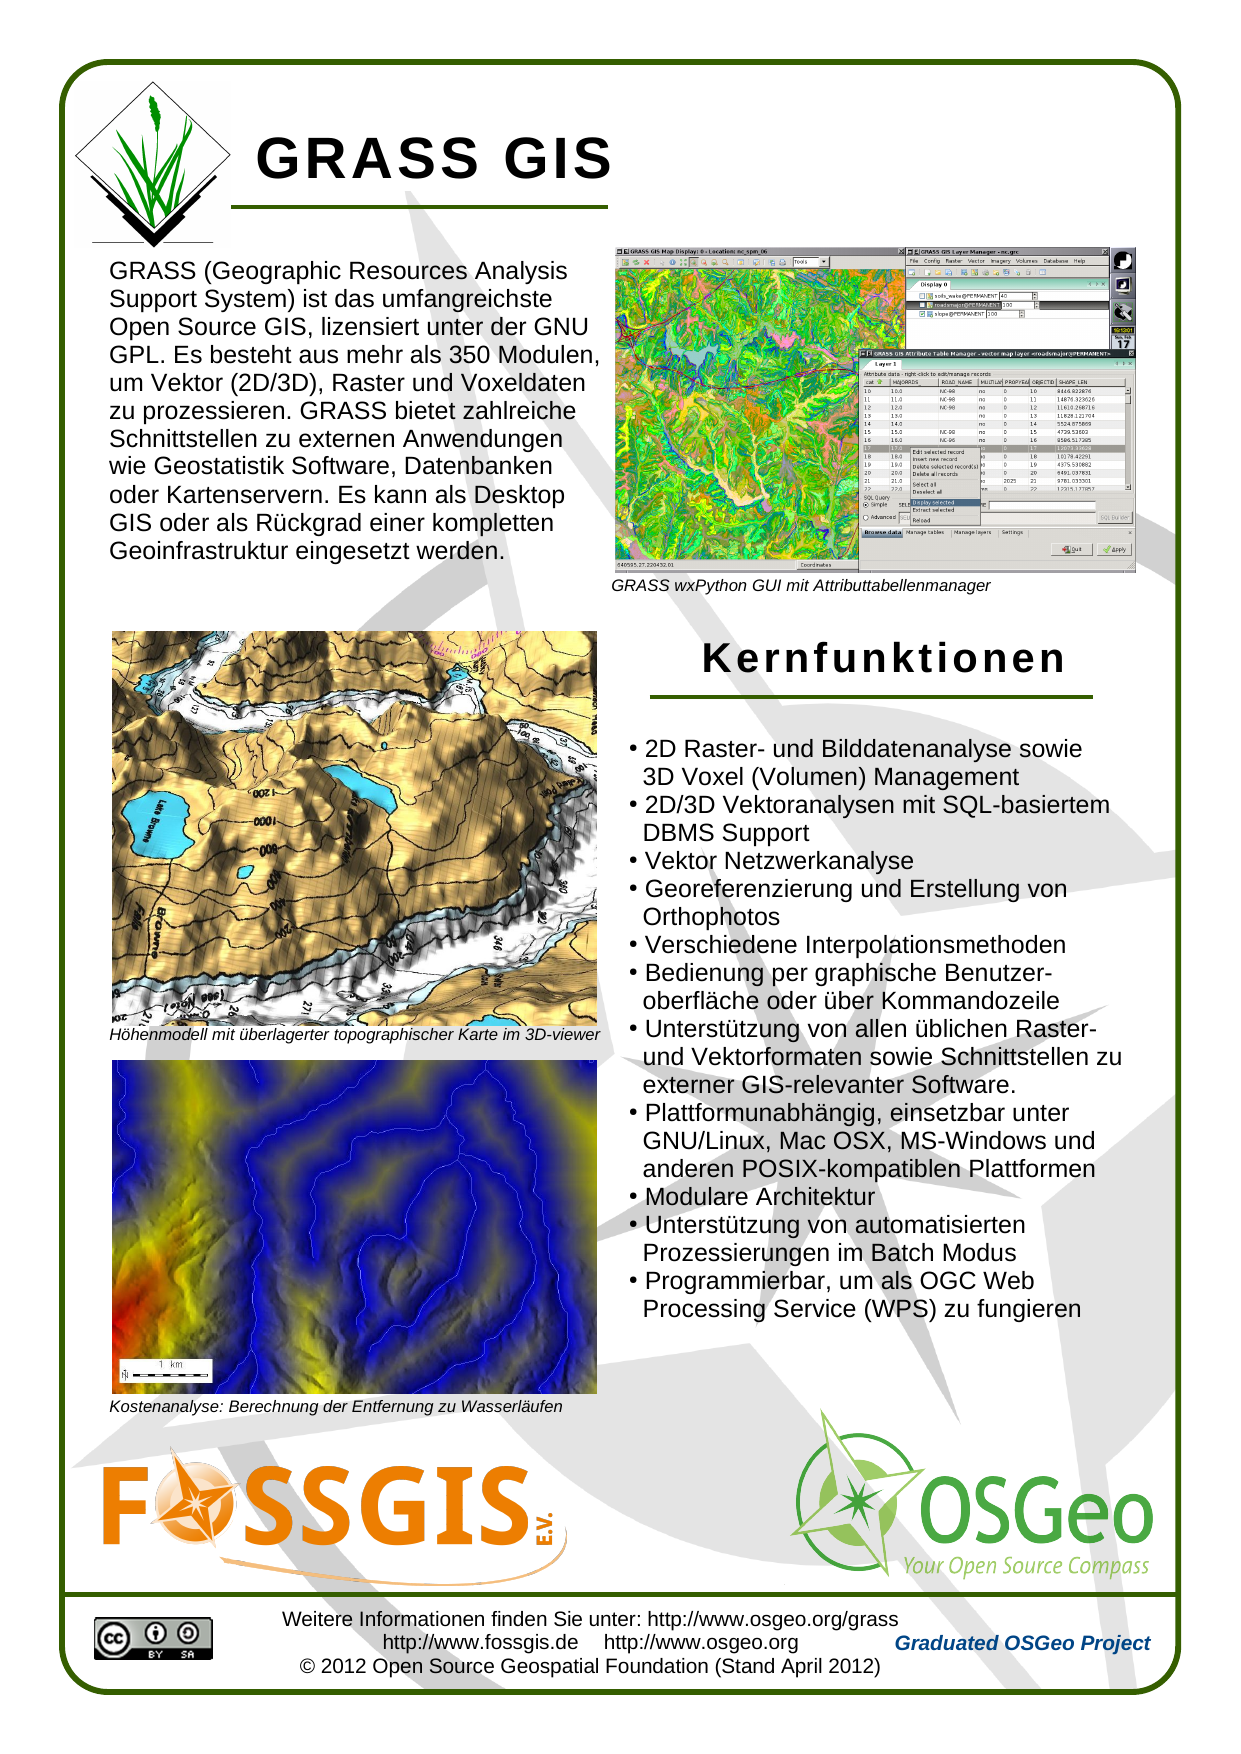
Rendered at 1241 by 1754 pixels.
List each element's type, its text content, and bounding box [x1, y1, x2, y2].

text_box GRASS wxPython GUI mit Attributtabellenmanager [596, 569, 939, 606]
text_box Kostenanalyse: Berechnung der Entfernung zu Wasserläufen [94, 1390, 499, 1427]
text_box GRASS GIS [231, 118, 650, 209]
text_box Kernfunktionen [625, 627, 1111, 697]
text_box Höhenmodell mit überlagerter topographischer Karte im 3D-viewer [94, 1018, 530, 1055]
picture [65, 81, 1175, 1592]
text_box 2D Raster- und Bilddatenanalyse sowie 3D Voxel (Volumen) Management 2D/3D Vektoranalysen mit SQL-basiertem DBMS Support Vektor Netzwerkanalyse Georeferenzierung und Erstellung von Orthophotos Verschiedene Interpolationsmethoden Bedienung per graphische Benutzer- oberfläche oder über Kommandozeile Unterstützung von allen üblichen Raster- und Vektorformaten sowie Schnittstellen zu externer GIS-relevanter Software. Plattformunabhängig, einsetzbar unter GNU/Linux, Mac OSX, MS-Windows und anderen POSIX-kompatiblen Plattformen Modulare Architektur Unterstützung von automatisierten Prozessierungen im Batch Modus Programmierbar, um als OGC Web Processing Service (WPS) zu fungieren [614, 727, 1140, 1399]
picture [62, 1666, 84, 1690]
text_box GRASS (Geographic Resources Analysis Support System) ist das umfangreichste Open Source GIS, lizensiert unter der GNU GPL. Es besteht aus mehr als 350 Modulen, um Vektor (2D/3D), Raster und Voxeldaten zu prozessieren. GRASS bietet zahlreiche Schnittstellen zu externen Anwendungen wie Geostatistik Software, Datenbanken oder Kartenservern. Es kann als Desktop GIS oder als Rückgrad einer kompletten Geoinfrastruktur eingesetzt werden. [94, 249, 620, 668]
picture [1156, 1664, 1179, 1690]
picture [65, 1597, 1175, 1689]
